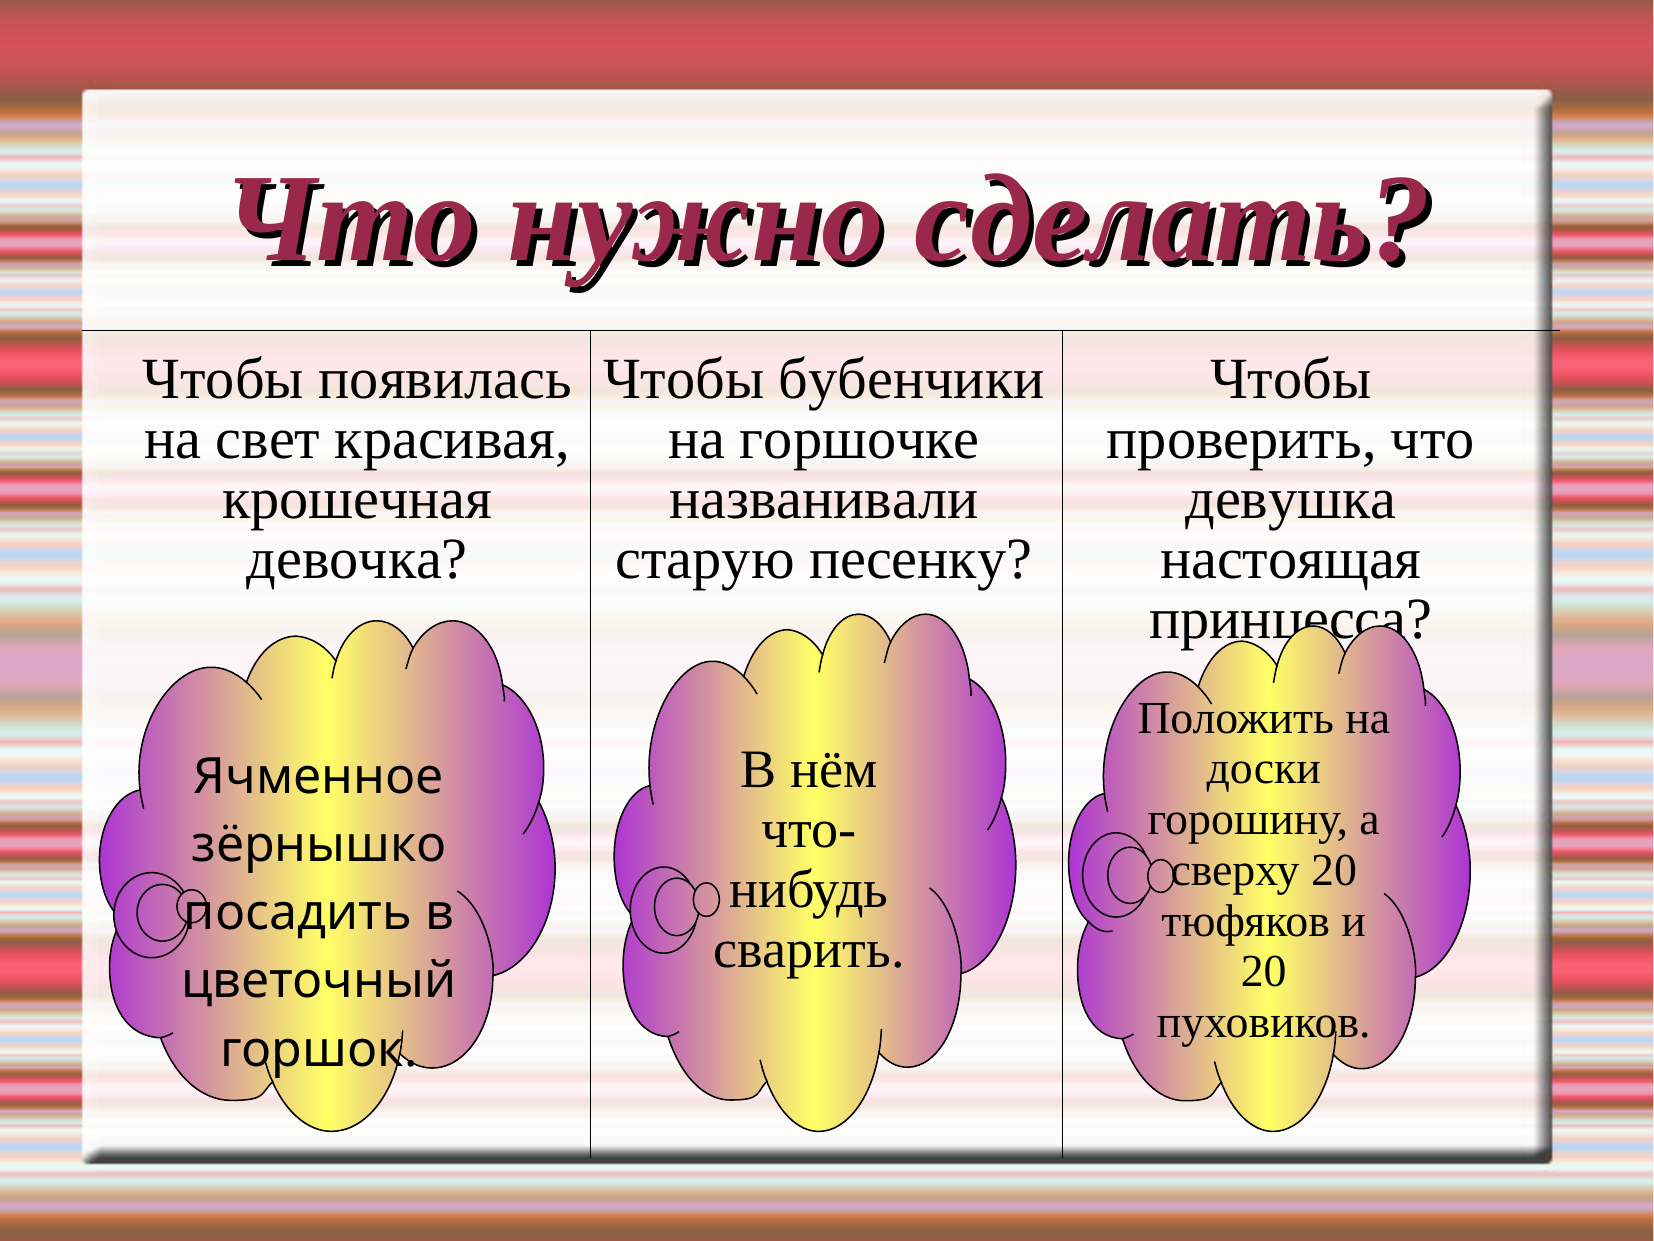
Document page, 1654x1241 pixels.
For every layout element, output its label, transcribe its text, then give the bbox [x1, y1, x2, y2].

text_box [614, 614, 1016, 1132]
list Чтобы бубенчики на горшочке названивали старую песенку? [601, 350, 1047, 615]
text_box [1198, 625, 1471, 1030]
text_box [1068, 705, 1122, 1039]
text_box [99, 620, 556, 1132]
text_box Ячменное зёрнышко посадить в цветочный горшок. [165, 732, 473, 1026]
list Чтобы появилась на свет красивая, крошечная девочка? [134, 350, 580, 626]
text_box В нём что-нибудь сварить. [685, 732, 934, 1039]
text_box [1130, 1058, 1333, 1132]
picture [0, 0, 1654, 1241]
text_box Положить на доски горошину, а сверху 20 тюфяков и 20 пуховиков. [1122, 685, 1406, 1058]
list Чтобы проверить, что девушка настоящая принцесса? [1068, 350, 1514, 626]
title Что нужно сделать? [121, 114, 1534, 322]
text_box [1137, 672, 1197, 685]
text_box [1336, 1058, 1388, 1069]
